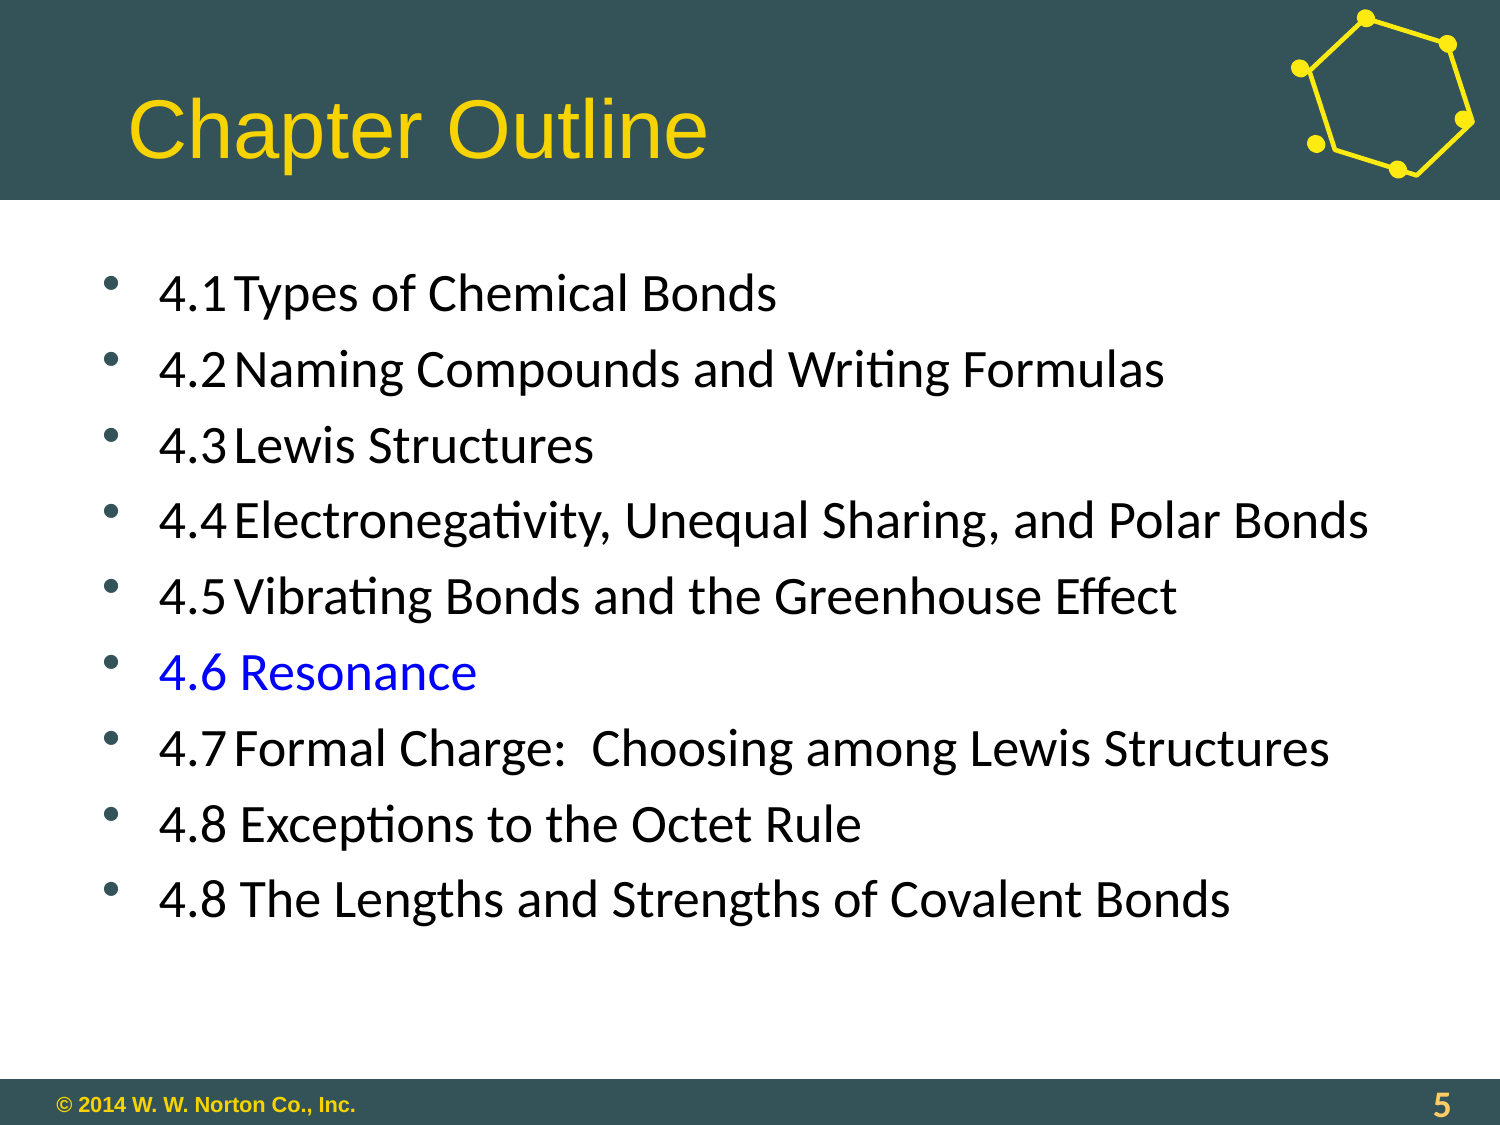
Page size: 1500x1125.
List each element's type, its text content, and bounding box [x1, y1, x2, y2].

slide_number <number> [1417, 1076, 1468, 1125]
title Chapter Outline [112, 50, 1388, 200]
list 4.1 Types of Chemical Bonds 4.2 Naming Compounds and Writing Formulas 4.3 Lewis Structures 4.4 Electronegativity, Unequal Sharing, and Polar Bonds 4.5 Vibrating Bonds and the Greenhouse Effect 4.6 Resonance 4.7 Formal Charge: Choosing among Lewis Structures 4.8 Exceptions to the Octet Rule 4.8 The Lengths and Strengths of Covalent Bonds [87, 249, 1425, 988]
